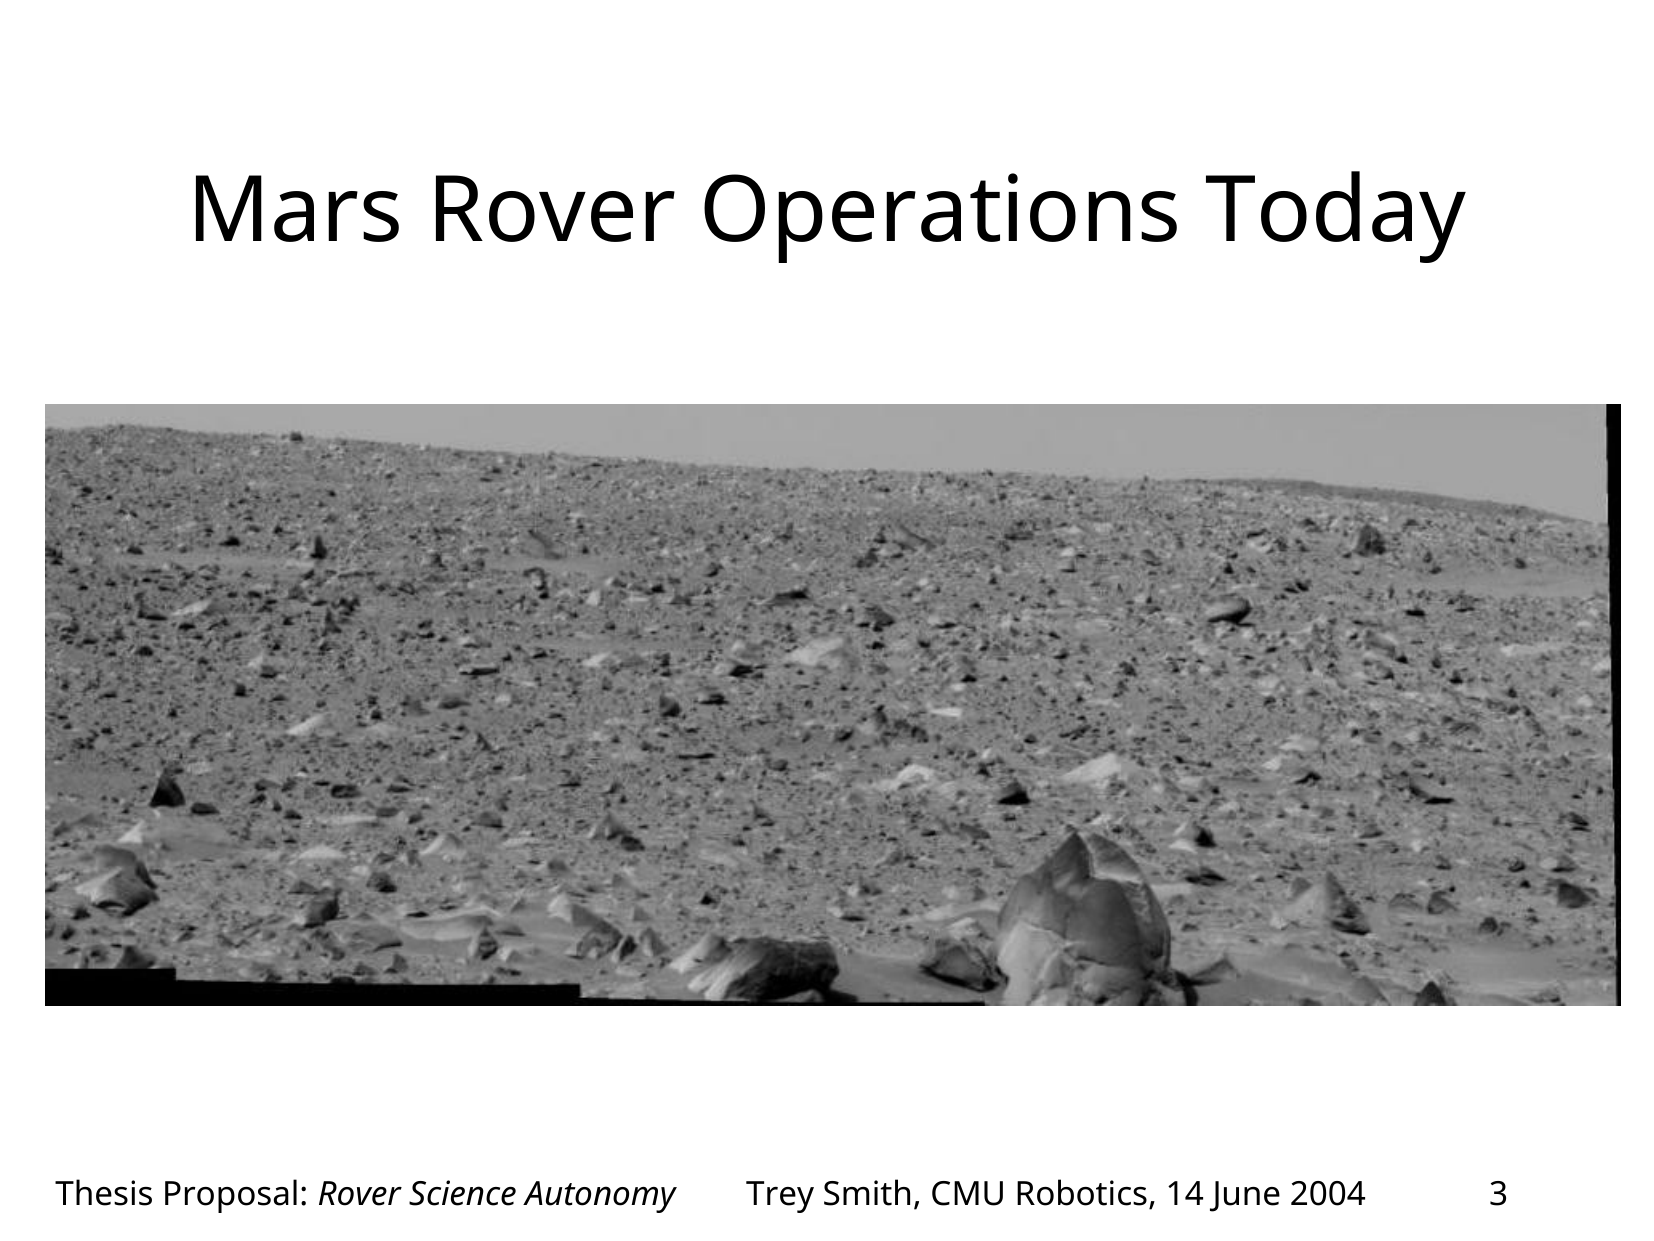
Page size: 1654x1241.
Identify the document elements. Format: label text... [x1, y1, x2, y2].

title Mars Rover Operations Today [121, 102, 1534, 311]
picture [45, 404, 1621, 1006]
